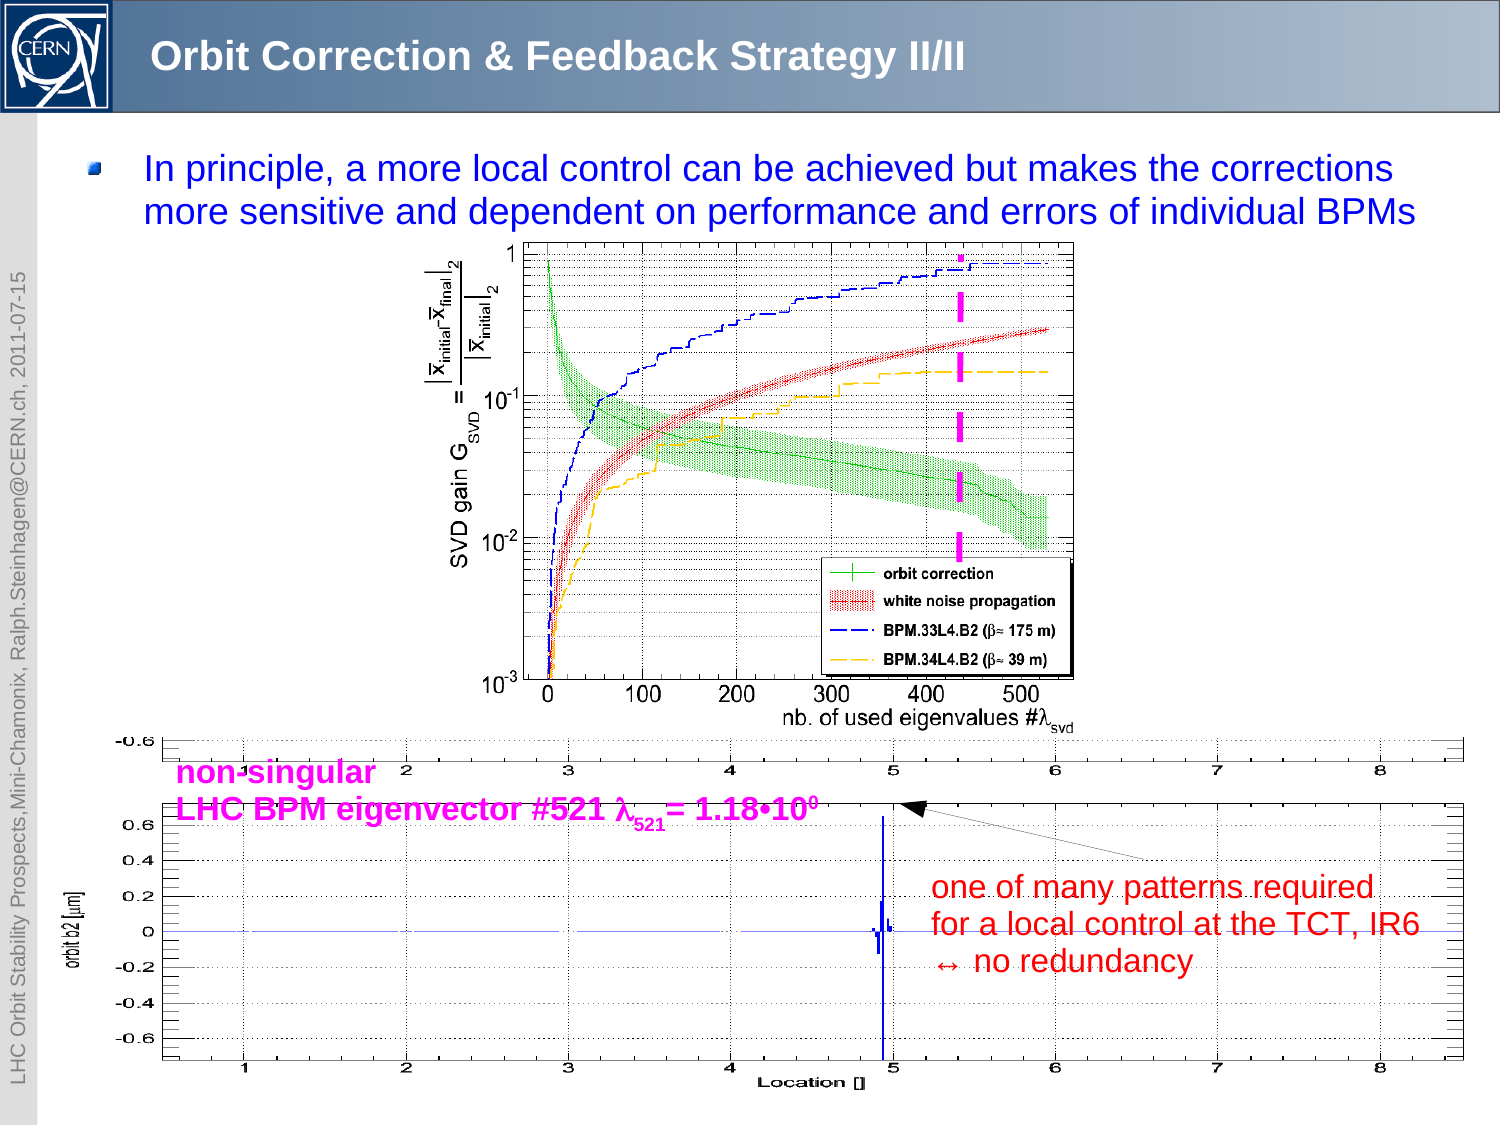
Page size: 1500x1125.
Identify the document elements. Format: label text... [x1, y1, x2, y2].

picture [42, 737, 1478, 1100]
text_box non-singular LHC BPM eigenvector #521 l521= 1.18•100 [175, 751, 1017, 838]
list In principle, a more local control can be achieved but makes the corrections more sensitive and dependent on performance and errors of individual BPMs [87, 145, 1438, 737]
picture [0, 0, 113, 113]
title Orbit Correction & Feedback Strategy II/II [150, 0, 1201, 113]
text_box one of many patterns required for a local control at the TCT, IR6 ↔ no redundancy [916, 860, 1437, 1024]
